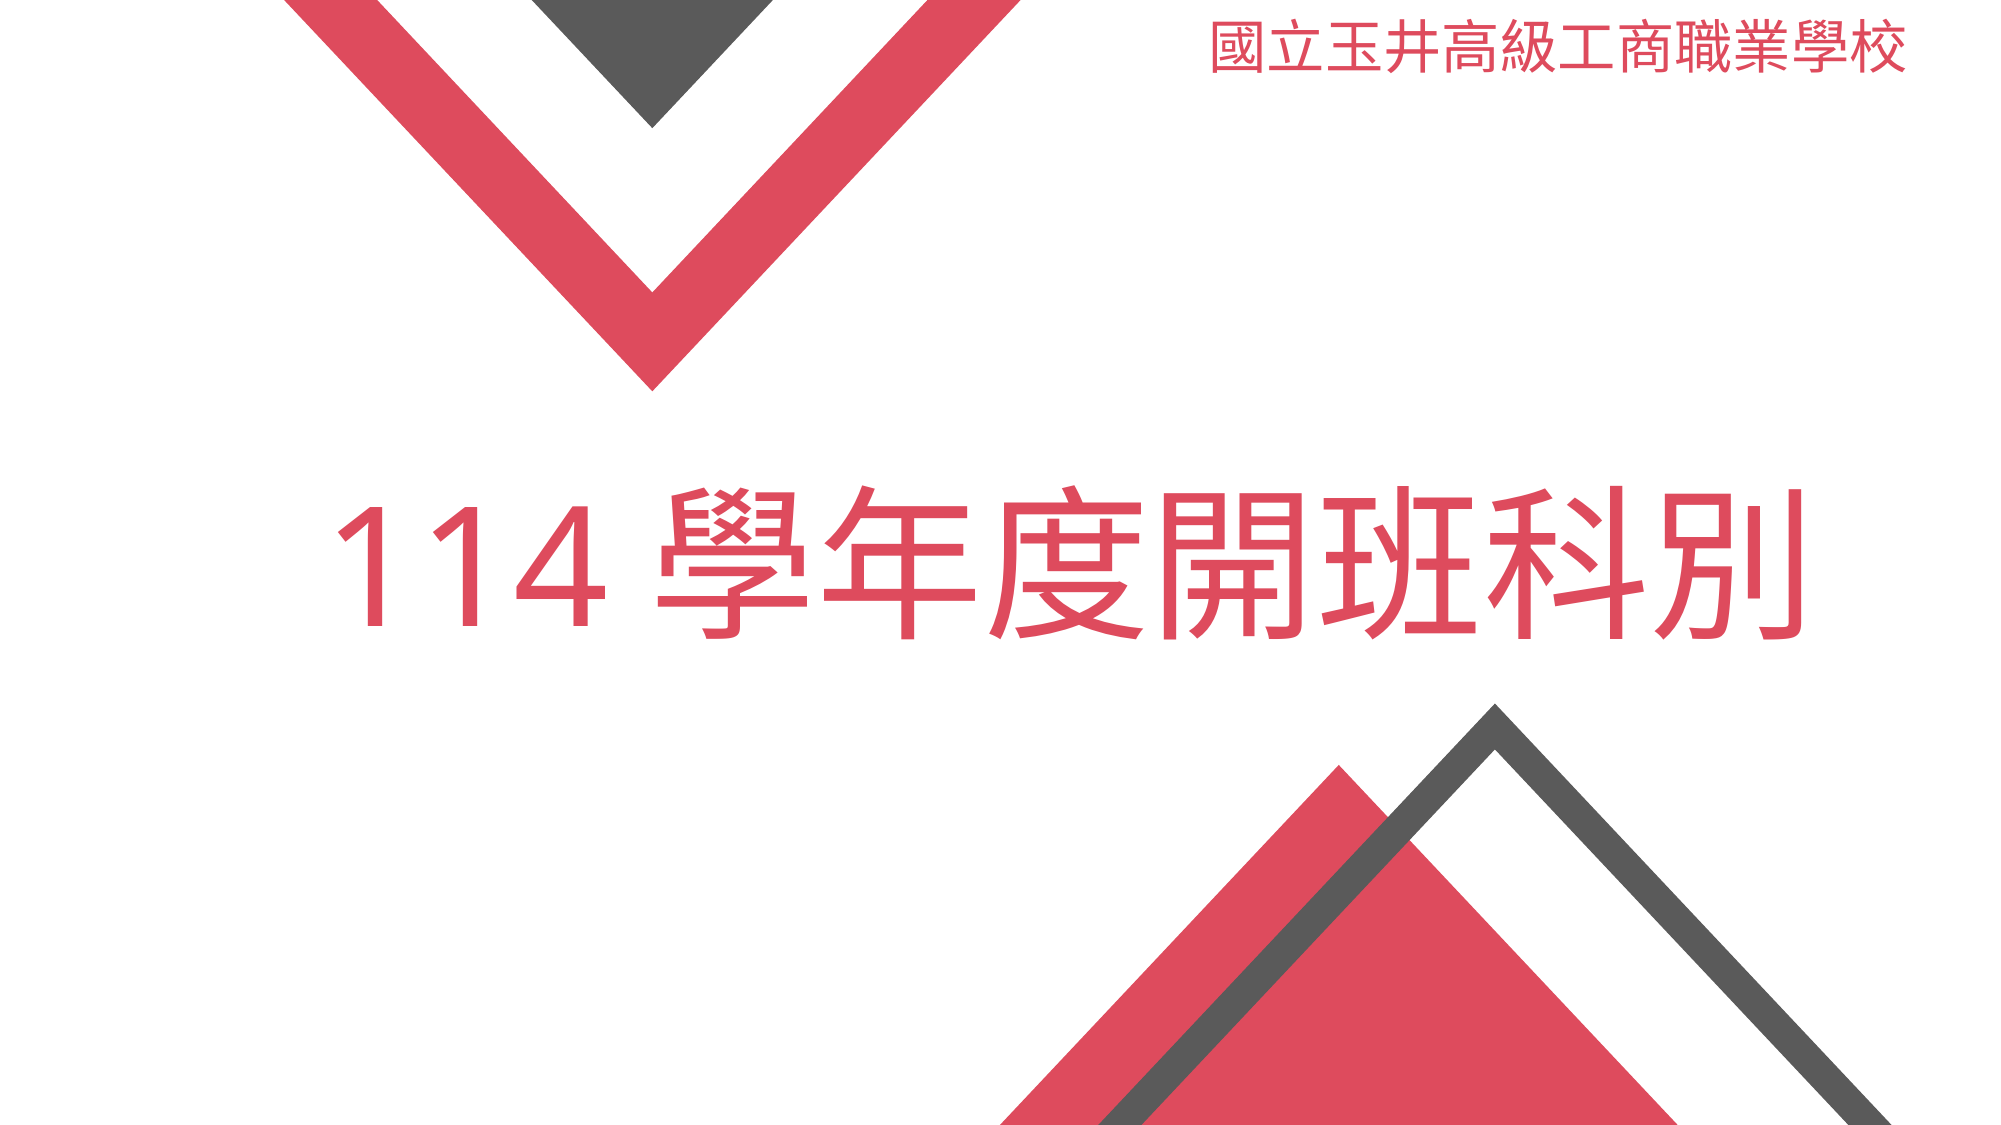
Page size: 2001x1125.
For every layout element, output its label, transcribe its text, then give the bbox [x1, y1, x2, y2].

text_box [999, 703, 1892, 1125]
text_box [531, 0, 773, 129]
text_box [284, 0, 1021, 392]
text_box 國立玉井高級工商職業學校 [1122, 3, 1994, 89]
text_box 114學年度開班科別 [283, 452, 1857, 668]
